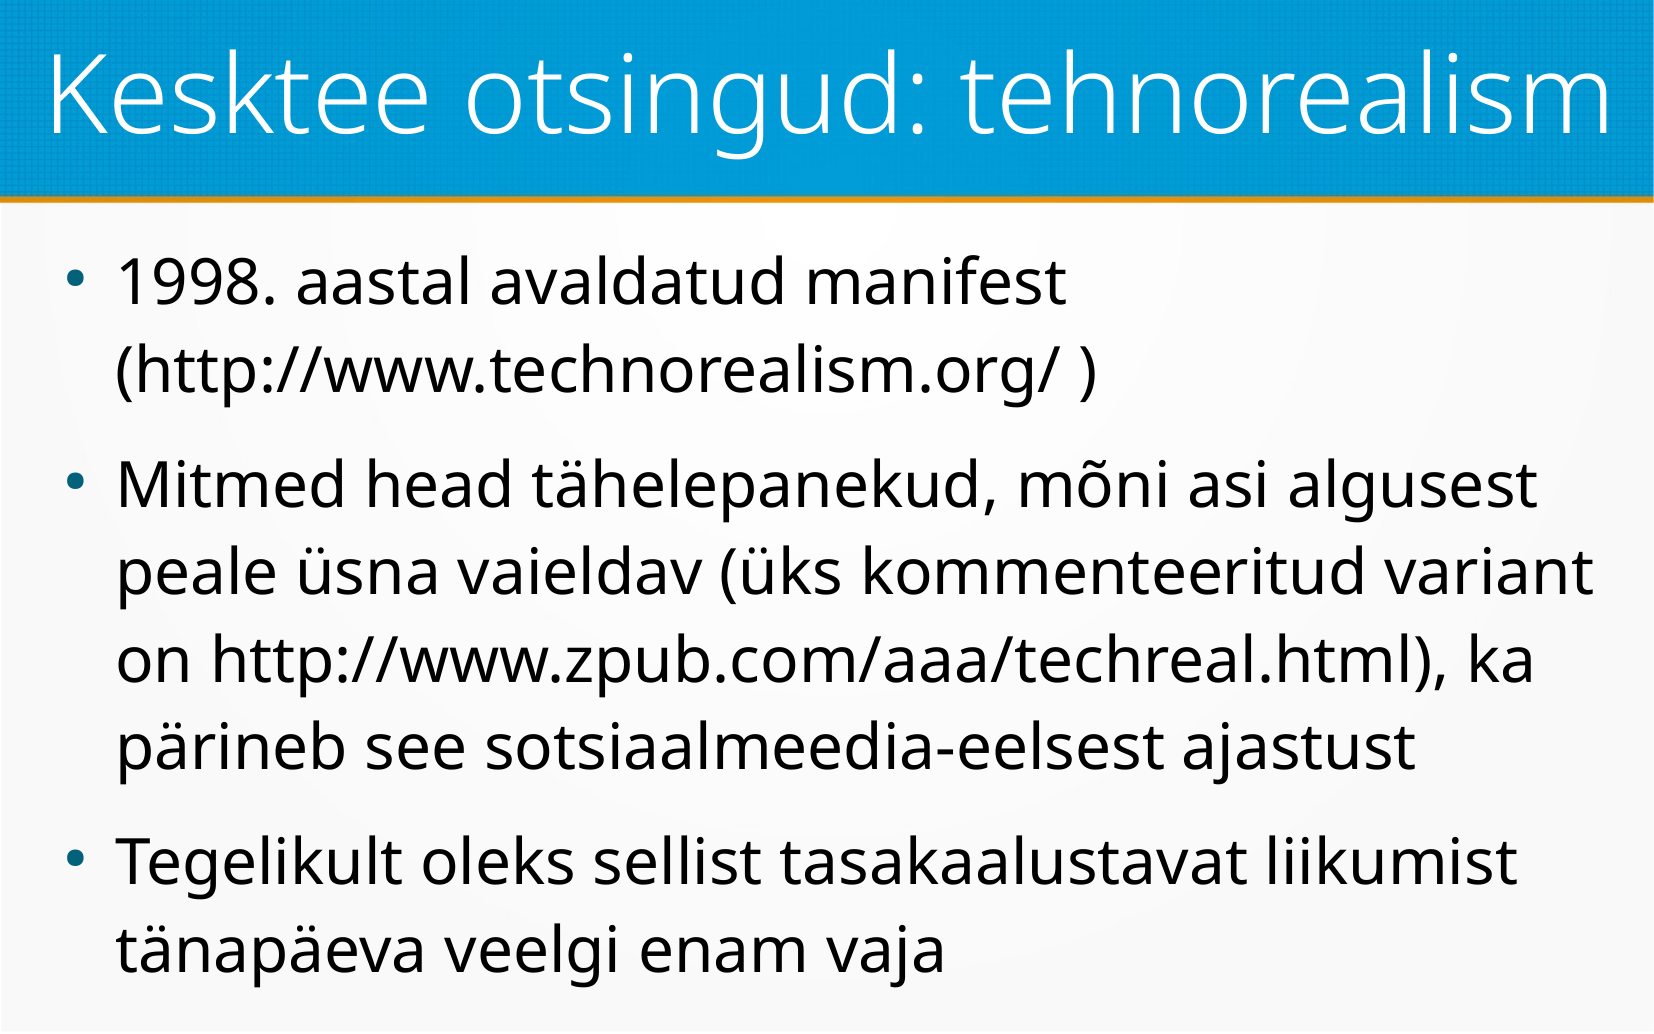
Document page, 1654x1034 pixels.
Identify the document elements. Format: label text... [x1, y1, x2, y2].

picture [0, 195, 1654, 1034]
list 1998. aastal avaldatud manifest (http://www.technorealism.org/ ) Mitmed head tähelepanekud, mõni asi algusest peale üsna vaieldav (üks kommenteeritud variant on http://www.zpub.com/aaa/techreal.html), ka pärineb see sotsiaalmeedia-eelsest ajastust Tegelikult oleks sellist tasakaalustavat liikumist tänapäeva veelgi enam vaja [47, 236, 1607, 1002]
title Kesktee otsingud: tehnorealism [43, 0, 1619, 166]
